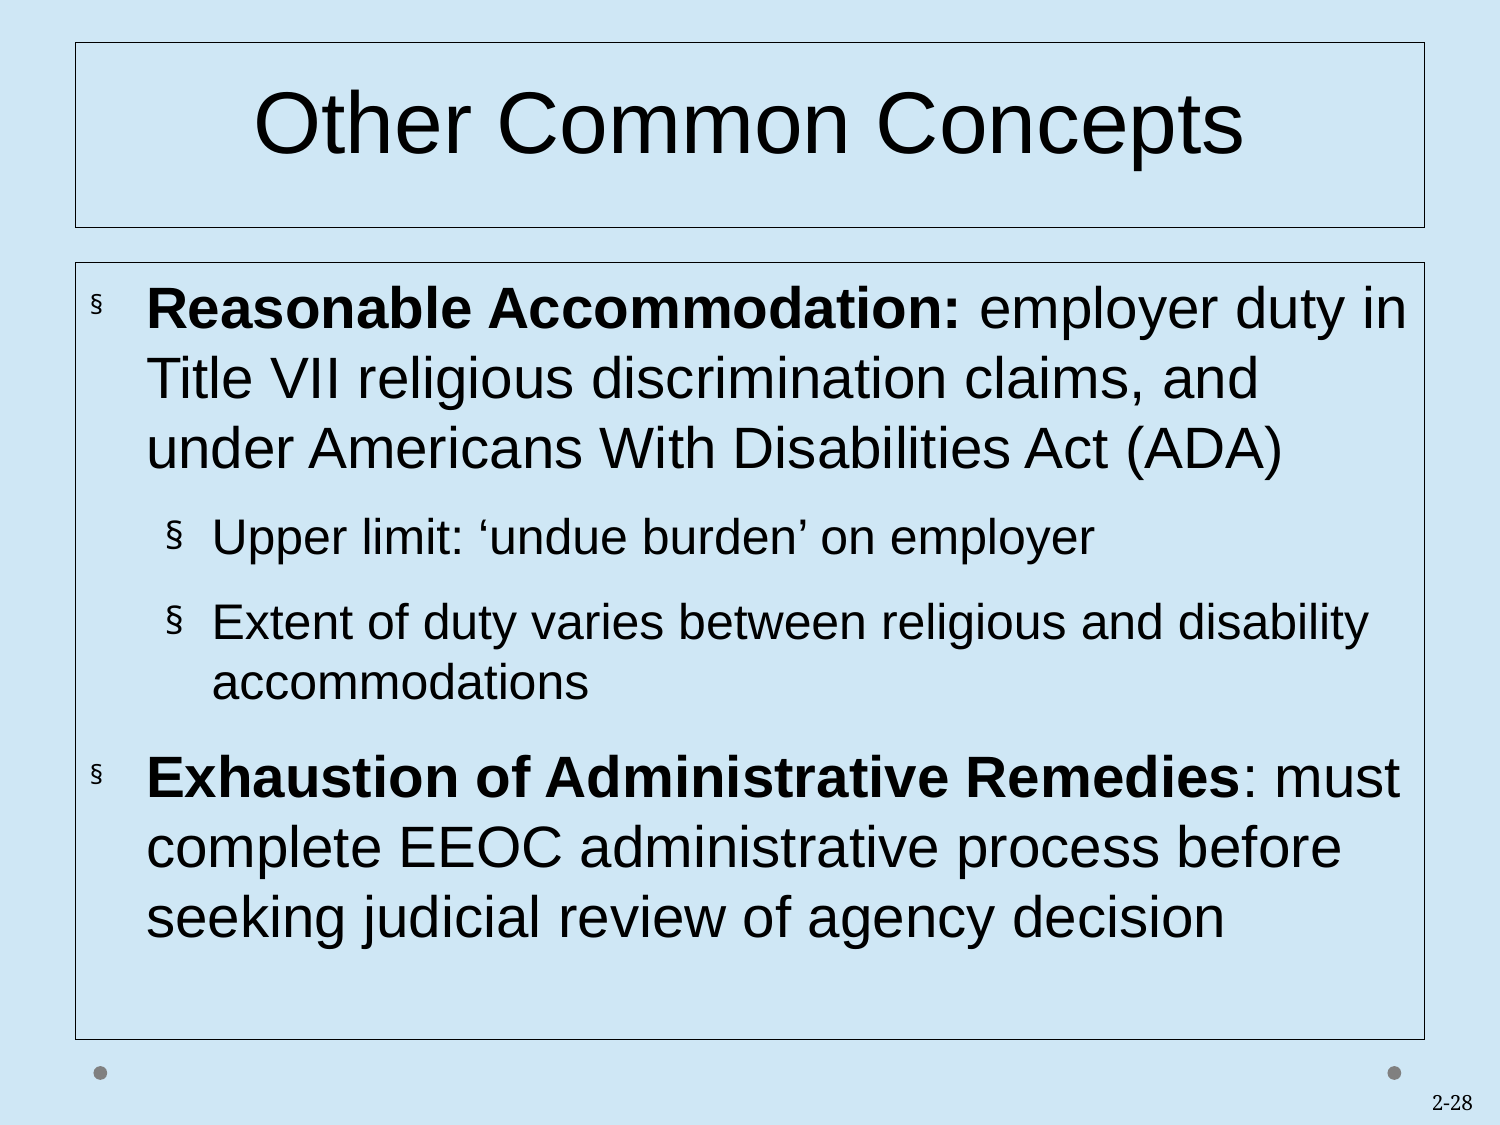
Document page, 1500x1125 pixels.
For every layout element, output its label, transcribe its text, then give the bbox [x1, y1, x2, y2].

list Reasonable Accommodation: employer duty in Title VII religious discrimination claims, and under Americans With Disabilities Act (ADA) Upper limit: ‘undue burden’ on employer Extent of duty varies between religious and disability accommodations Exhaustion of Administrative Remedies: must complete EEOC administrative process before seeking judicial review of agency decision [75, 262, 1425, 1040]
title Other Common Concepts [75, 42, 1425, 228]
